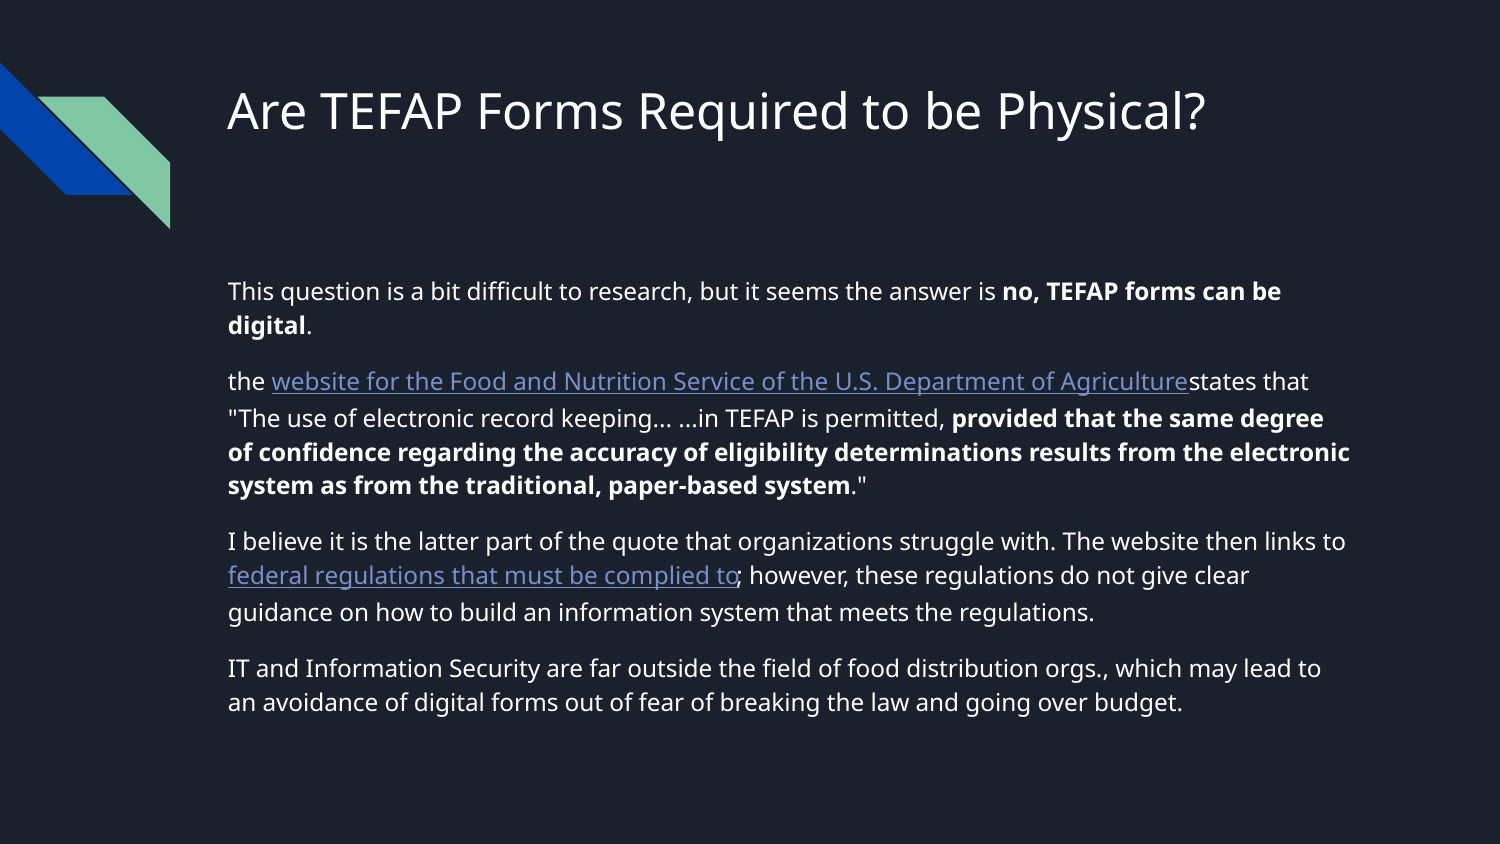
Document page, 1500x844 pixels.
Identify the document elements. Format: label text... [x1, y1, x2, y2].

title Are TEFAP Forms Required to be Physical? [212, 64, 1368, 215]
list This question is a bit difficult to research, but it seems the answer is no, TEFAP forms can be digital. the website for the Food and Nutrition Service of the U.S. Department of Agriculture states that "The use of electronic record keeping... ...in TEFAP is permitted, provided that the same degree of confidence regarding the accuracy of eligibility determinations results from the electronic system as from the traditional, paper-based system." I believe it is the latter part of the quote that organizations struggle with. The website then links to federal regulations that must be complied to; however, these regulations do not give clear guidance on how to build an information system that meets the regulations. IT and Information Security are far outside the field of food distribution orgs., which may lead to an avoidance of digital forms out of fear of breaking the law and going over budget. [212, 257, 1368, 735]
